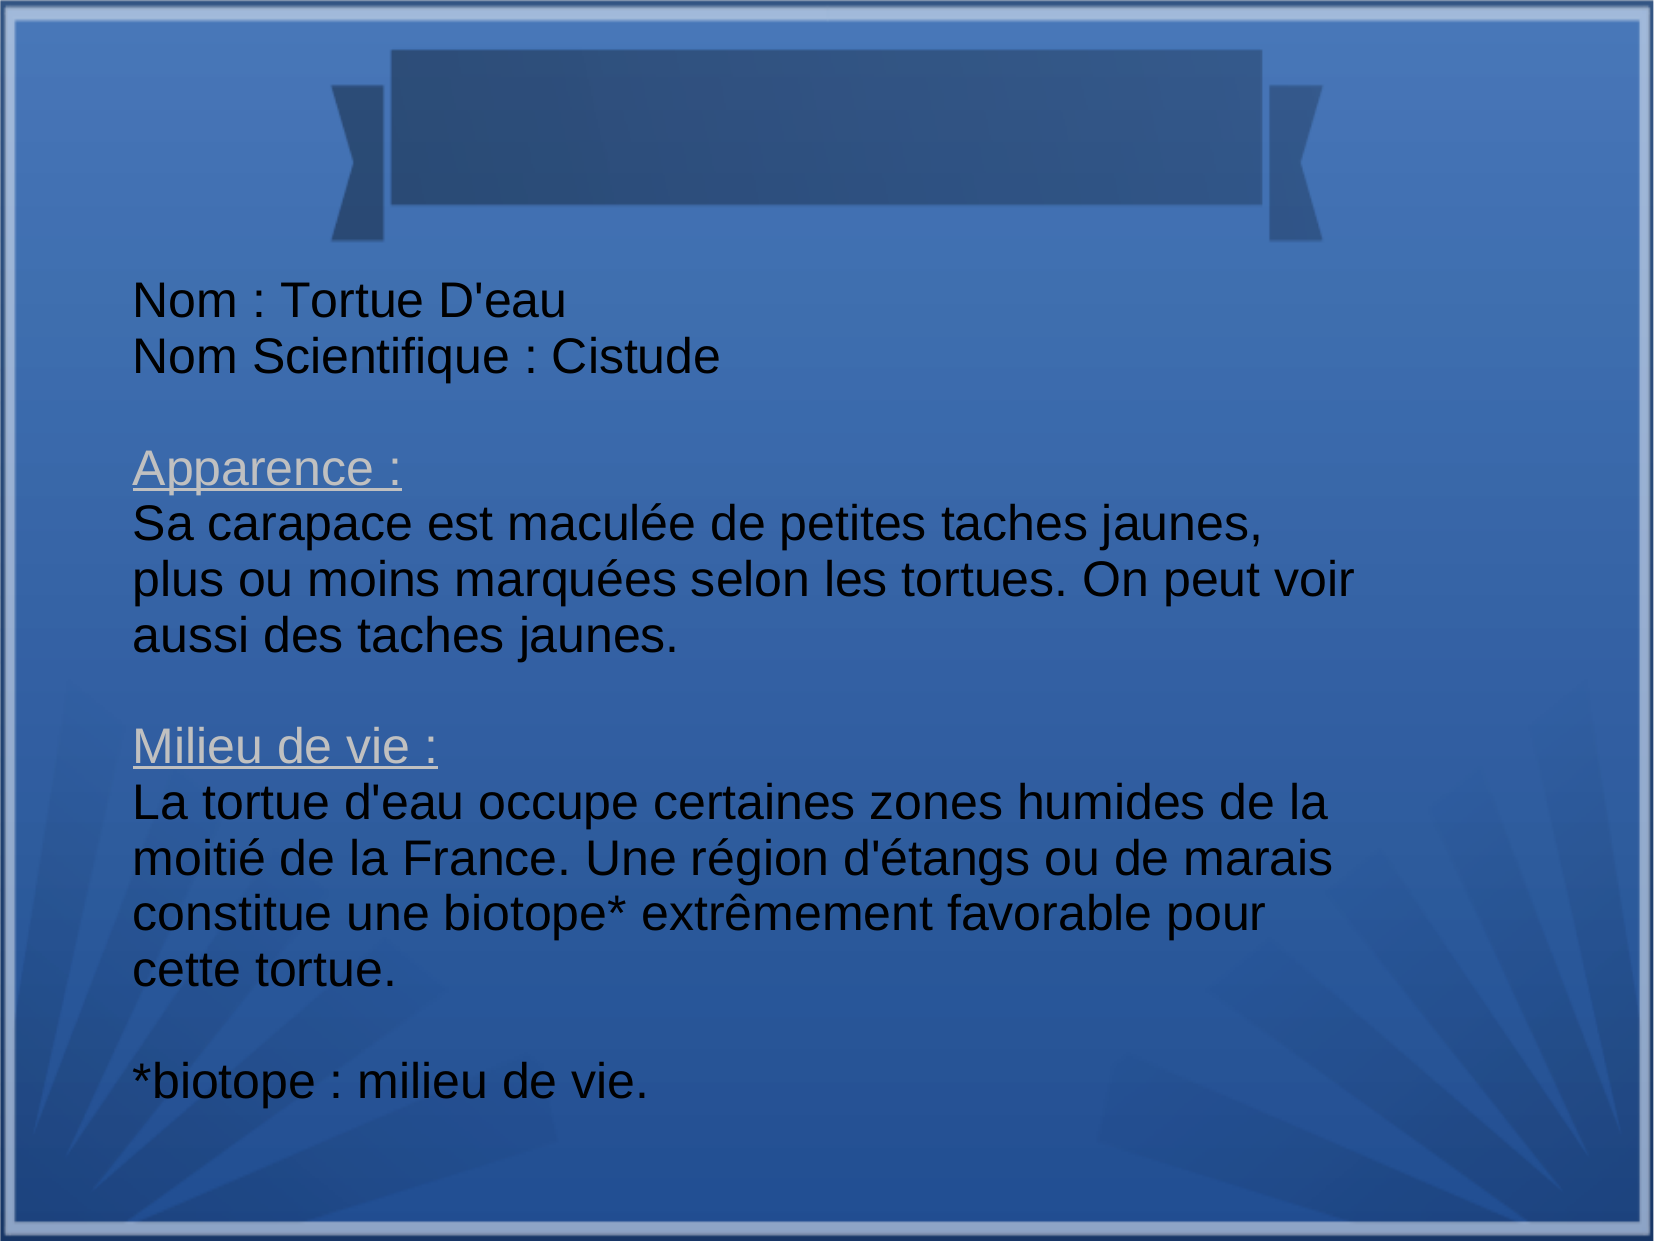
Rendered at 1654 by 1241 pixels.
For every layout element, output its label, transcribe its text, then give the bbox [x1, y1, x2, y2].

picture [0, 0, 1654, 1241]
text_box Nom : Tortue D'eau Nom Scientifique : Cistude Apparence : Sa carapace est maculée de petites taches jaunes, plus ou moins marquées selon les tortues. On peut voir aussi des taches jaunes. Milieu de vie : La tortue d'eau occupe certaines zones humides de la moitié de la France. Une région d'étangs ou de marais constitue une biotope* extrêmement favorable pour cette tortue. *biotope : milieu de vie. [118, 153, 1382, 1241]
